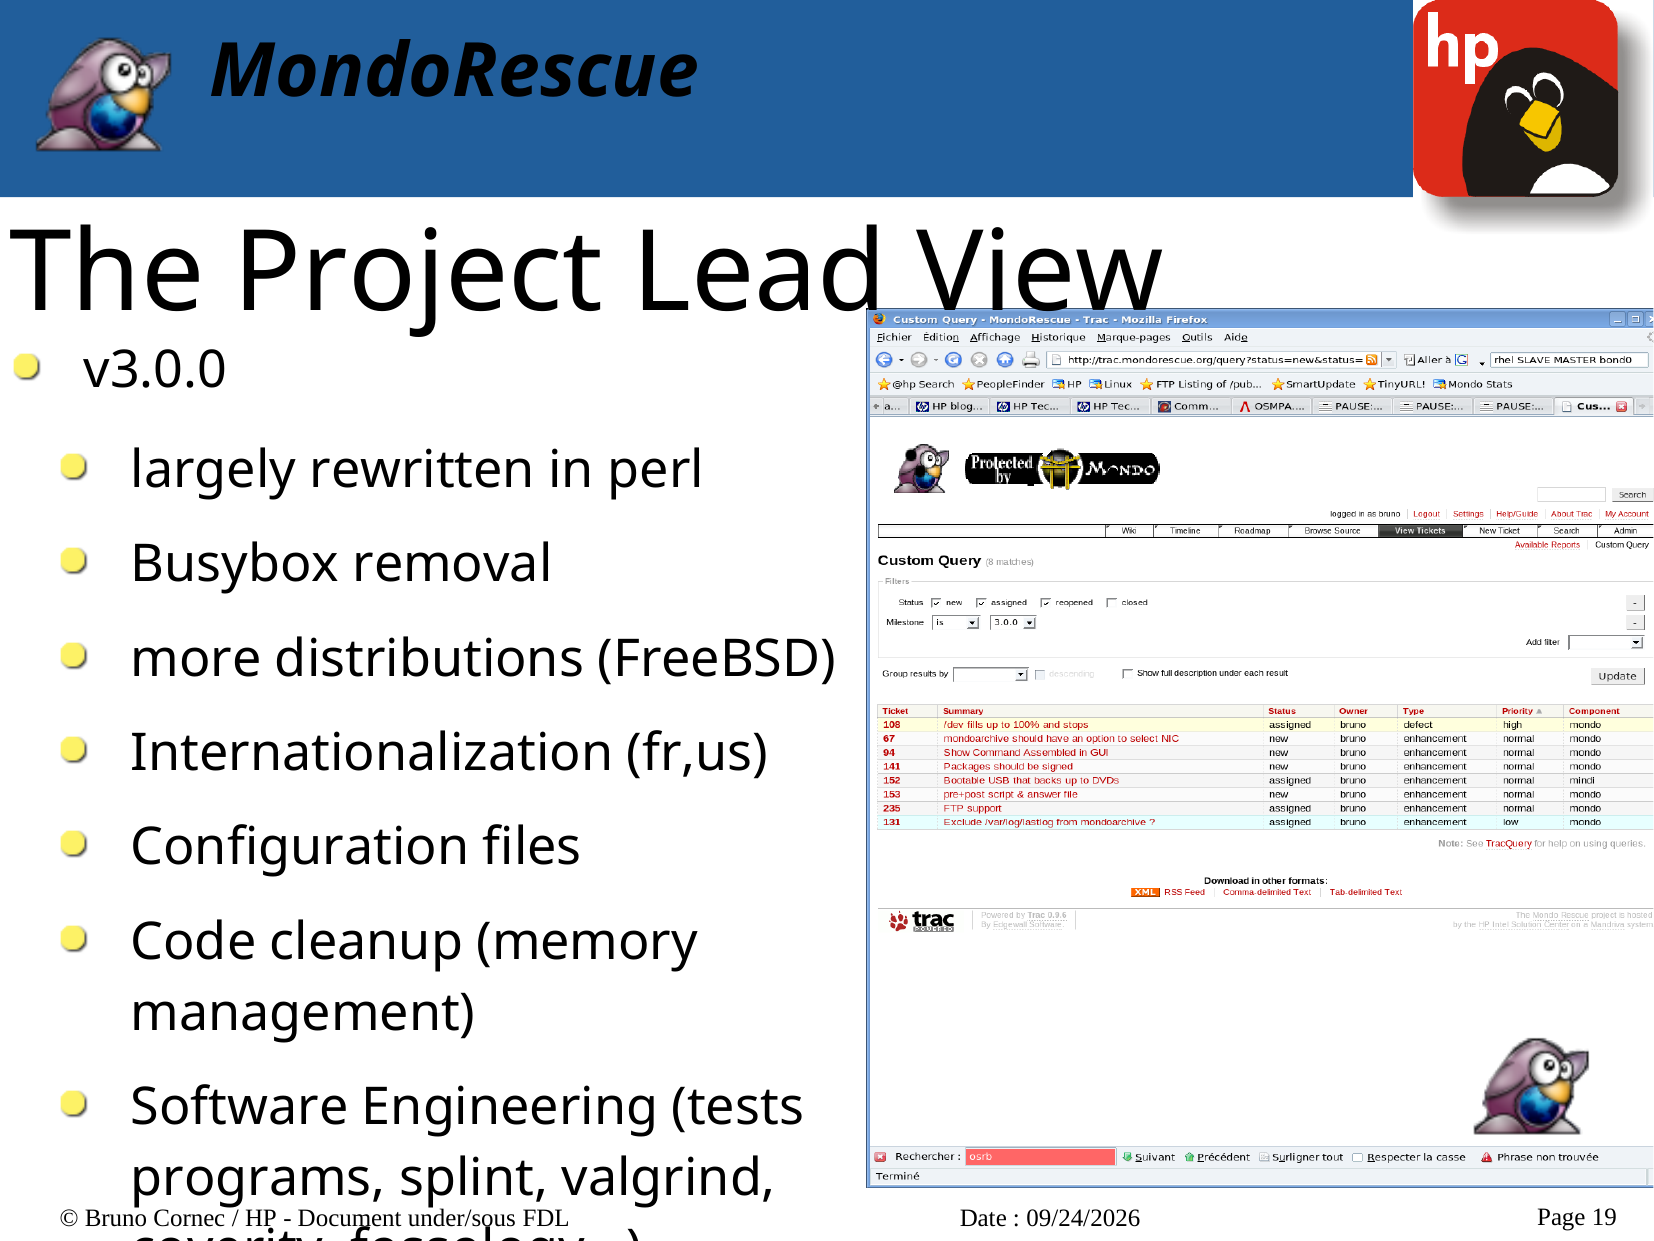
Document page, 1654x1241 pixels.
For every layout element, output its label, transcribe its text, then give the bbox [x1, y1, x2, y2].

text_box The Project Lead View [9, 189, 1205, 330]
picture [866, 308, 1654, 1188]
list v3.0.0 largely rewritten in perl Busybox removal more distributions (FreeBSD) Internationalization (fr,us) Configuration files Code cleanup (memory management) Software Engineering (tests programs, splint, valgrind, coverity, fossology...) [0, 331, 875, 1241]
picture [0, 0, 211, 199]
picture [1413, 0, 1654, 235]
